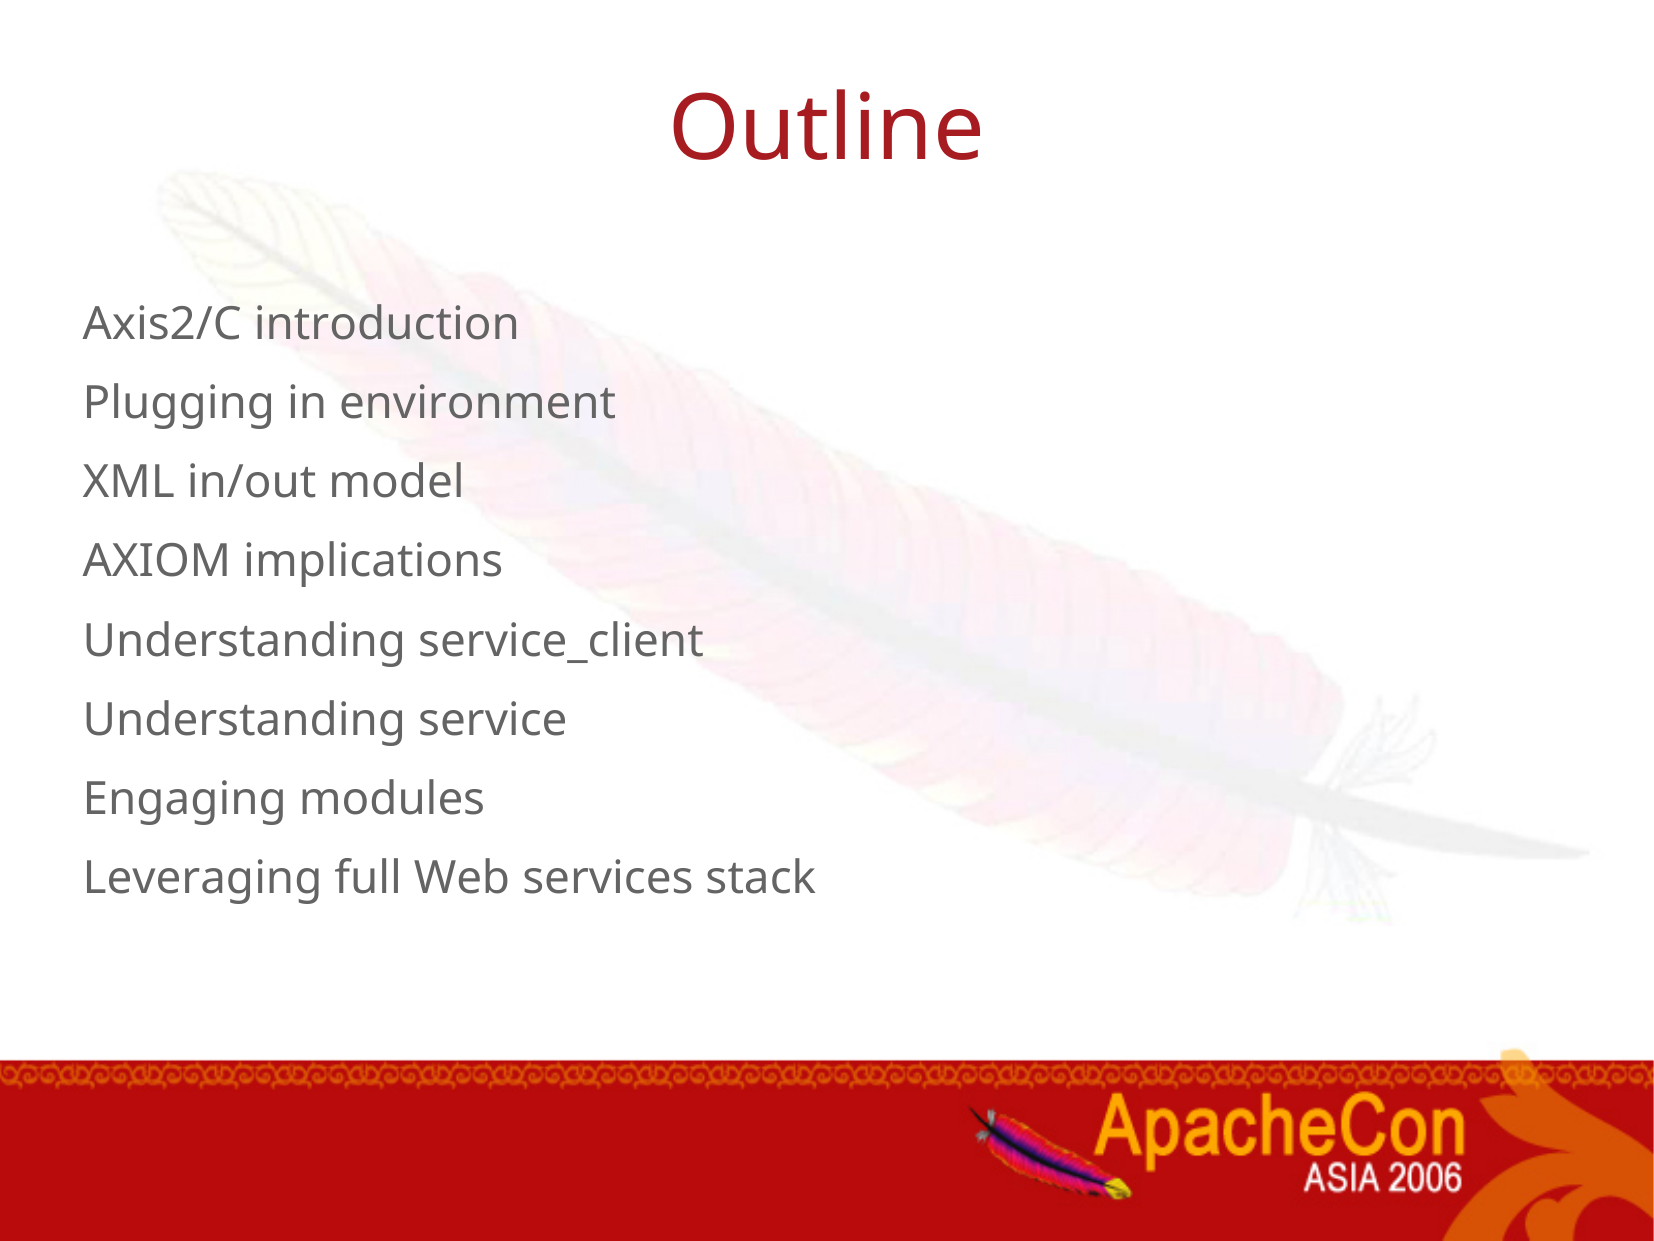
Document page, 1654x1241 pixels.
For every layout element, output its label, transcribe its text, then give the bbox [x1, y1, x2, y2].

title Outline [82, 20, 1571, 228]
picture [0, 0, 1654, 1241]
list Axis2/C introduction Plugging in environment XML in/out model AXIOM implications Understanding service_client Understanding service Engaging modules Leveraging full Web services stack [82, 290, 1571, 1094]
